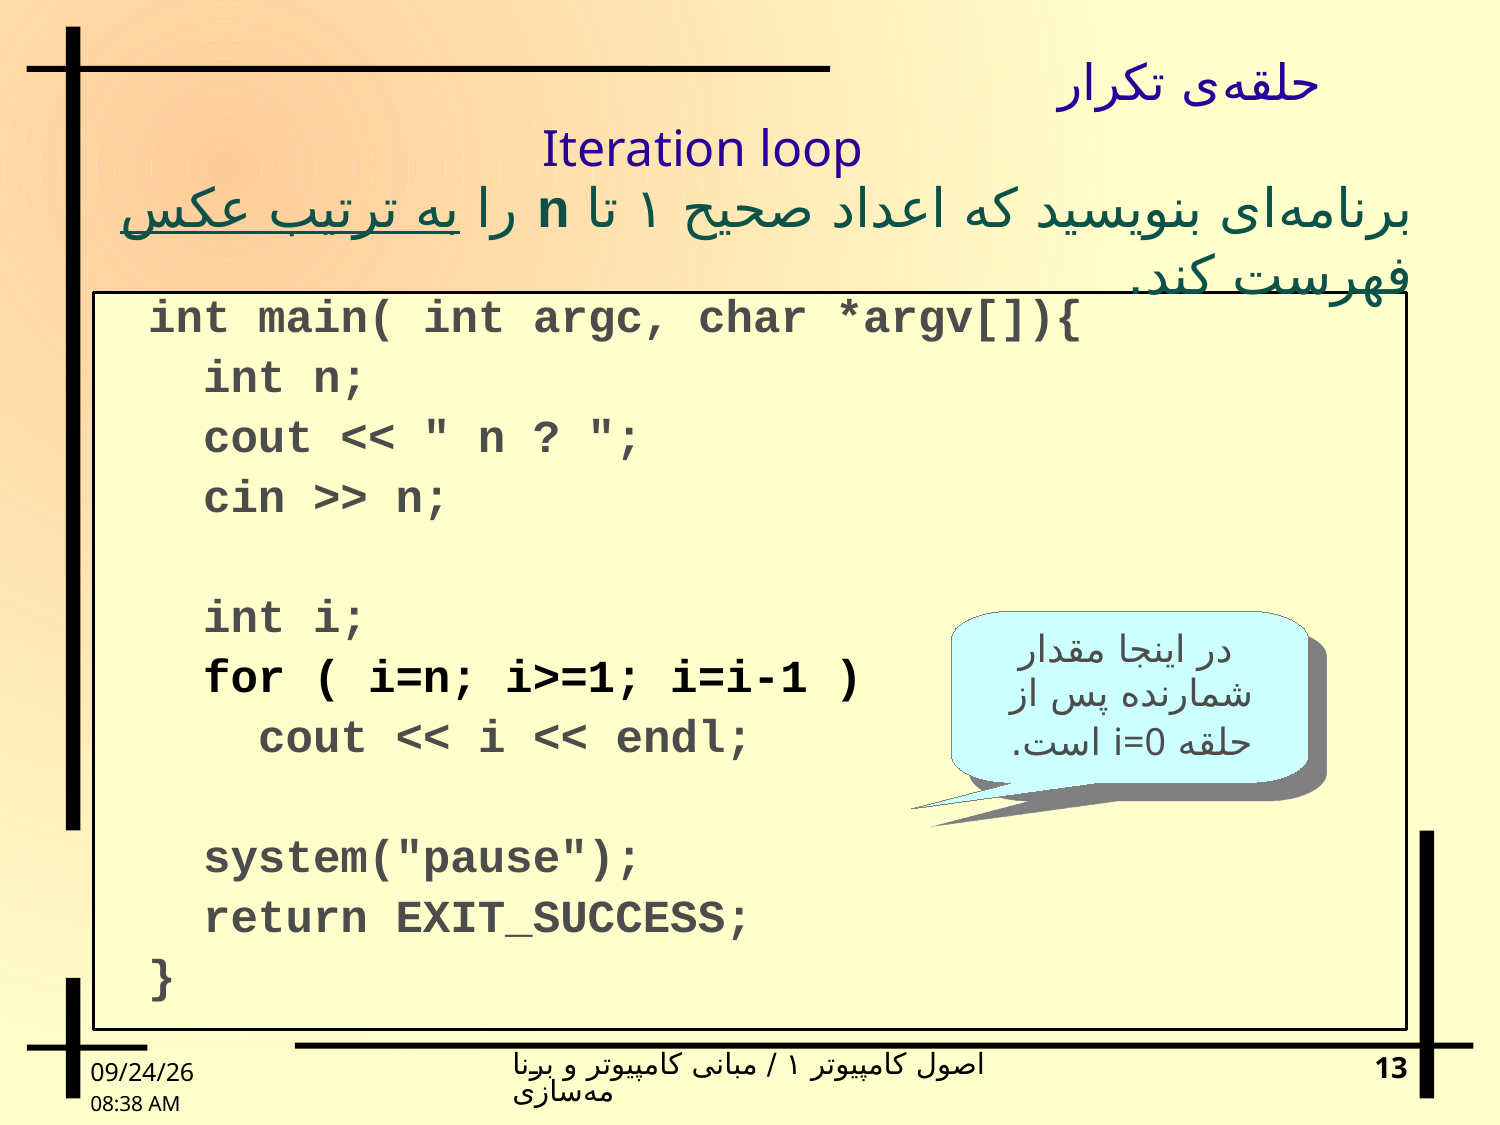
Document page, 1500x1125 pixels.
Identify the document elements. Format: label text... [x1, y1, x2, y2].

text_box در اینجا مقدار شمارنده پس از حلقه i=0 است. [911, 611, 1309, 809]
list int main( int argc, char *argv[]){ int n; cout << " n ? "; cin >> n; int i; for ( i=n; i>=1; i=i-1 ) cout << i << endl; system("pause"); return EXIT_SUCCESS; } [93, 292, 1407, 1030]
list برنامه‌ای بنویسید که اعداد صحیح ۱ تا n را به ترتیب عکس فهرست کند. [58, 177, 1466, 277]
title حلقه‌ی تکرار Iteration loop [62, 57, 1344, 177]
